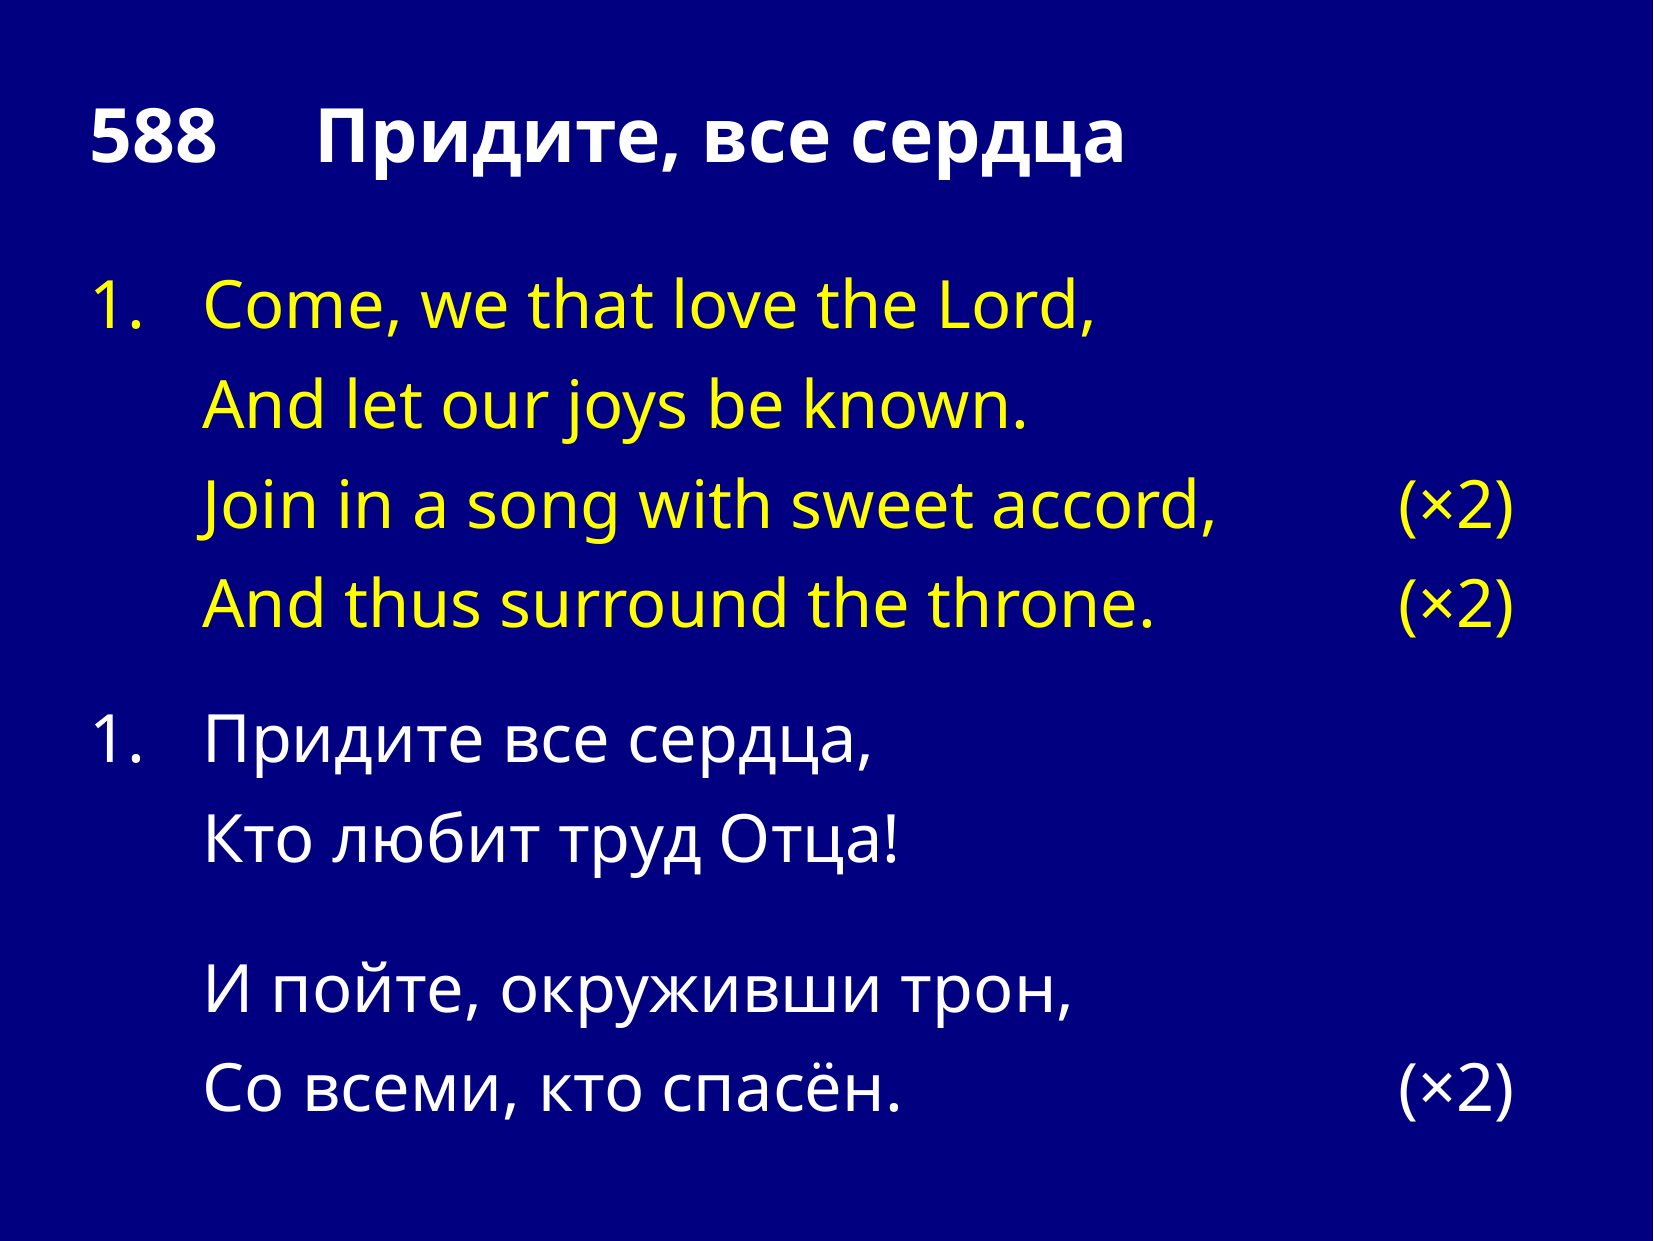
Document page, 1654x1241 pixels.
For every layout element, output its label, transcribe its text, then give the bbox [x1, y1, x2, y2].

text_box 1. Придите все сердца, Кто любит труд Отца! И пойте, окруживши трон, Со всеми, кто спасён. (×2) [75, 675, 1576, 1163]
text_box 1. Come, we that love the Lord, And let our joys be known. Join in a song with sweet accord, (×2) And thus surround the throne. (×2) [75, 188, 1576, 638]
text_box 588 Придите, все сердца [75, 75, 1576, 188]
